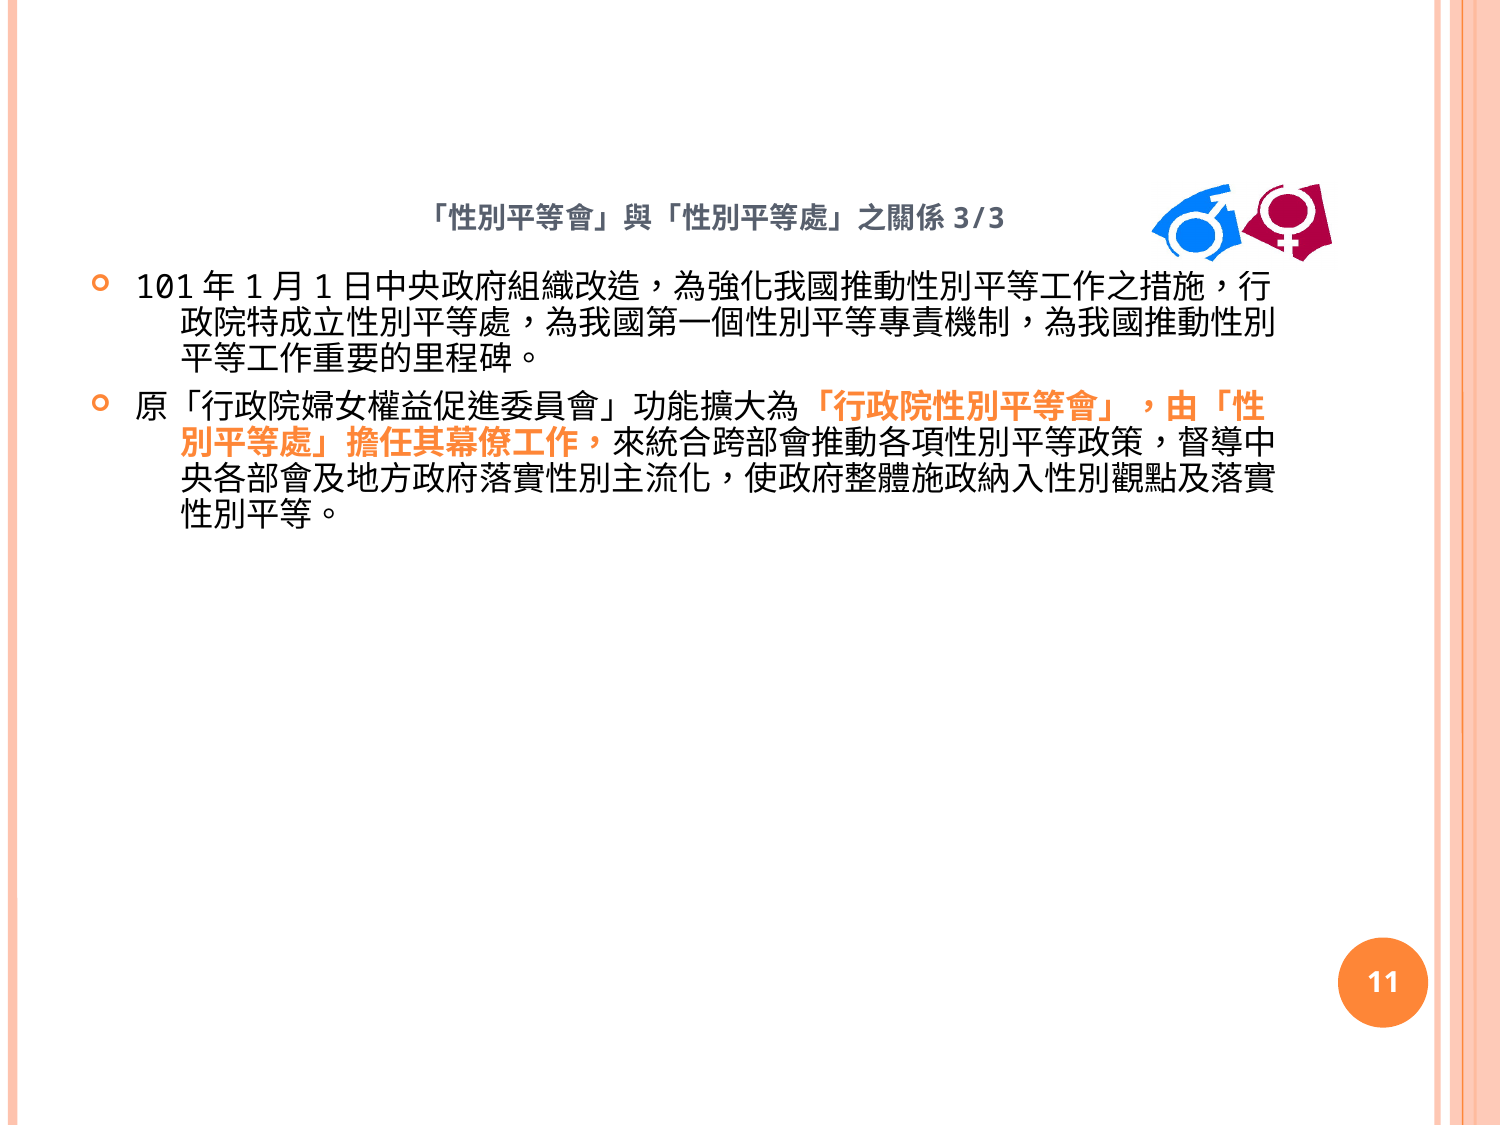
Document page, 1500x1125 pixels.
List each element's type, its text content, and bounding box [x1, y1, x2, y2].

list 101年1月1日中央政府組織改造，為強化我國推動性別平等工作之措施，行政院特成立性別平等處，為我國第一個性別平等專責機制，為我國推動性別平等工作重要的里程碑。 原「行政院婦女權益促進委員會」功能擴大為「行政院性別平等會」，由「性別平等處」擔任其幕僚工作，來統合跨部會推動各項性別平等政策，督導中央各部會及地方政府落實性別主流化，使政府整體施政納入性別觀點及落實性別平等。 [75, 262, 1300, 1062]
picture [1151, 181, 1338, 271]
title 「性別平等會」與「性別平等處」之關係3/3 [88, 54, 1336, 243]
text_box [1333, 940, 1434, 1027]
